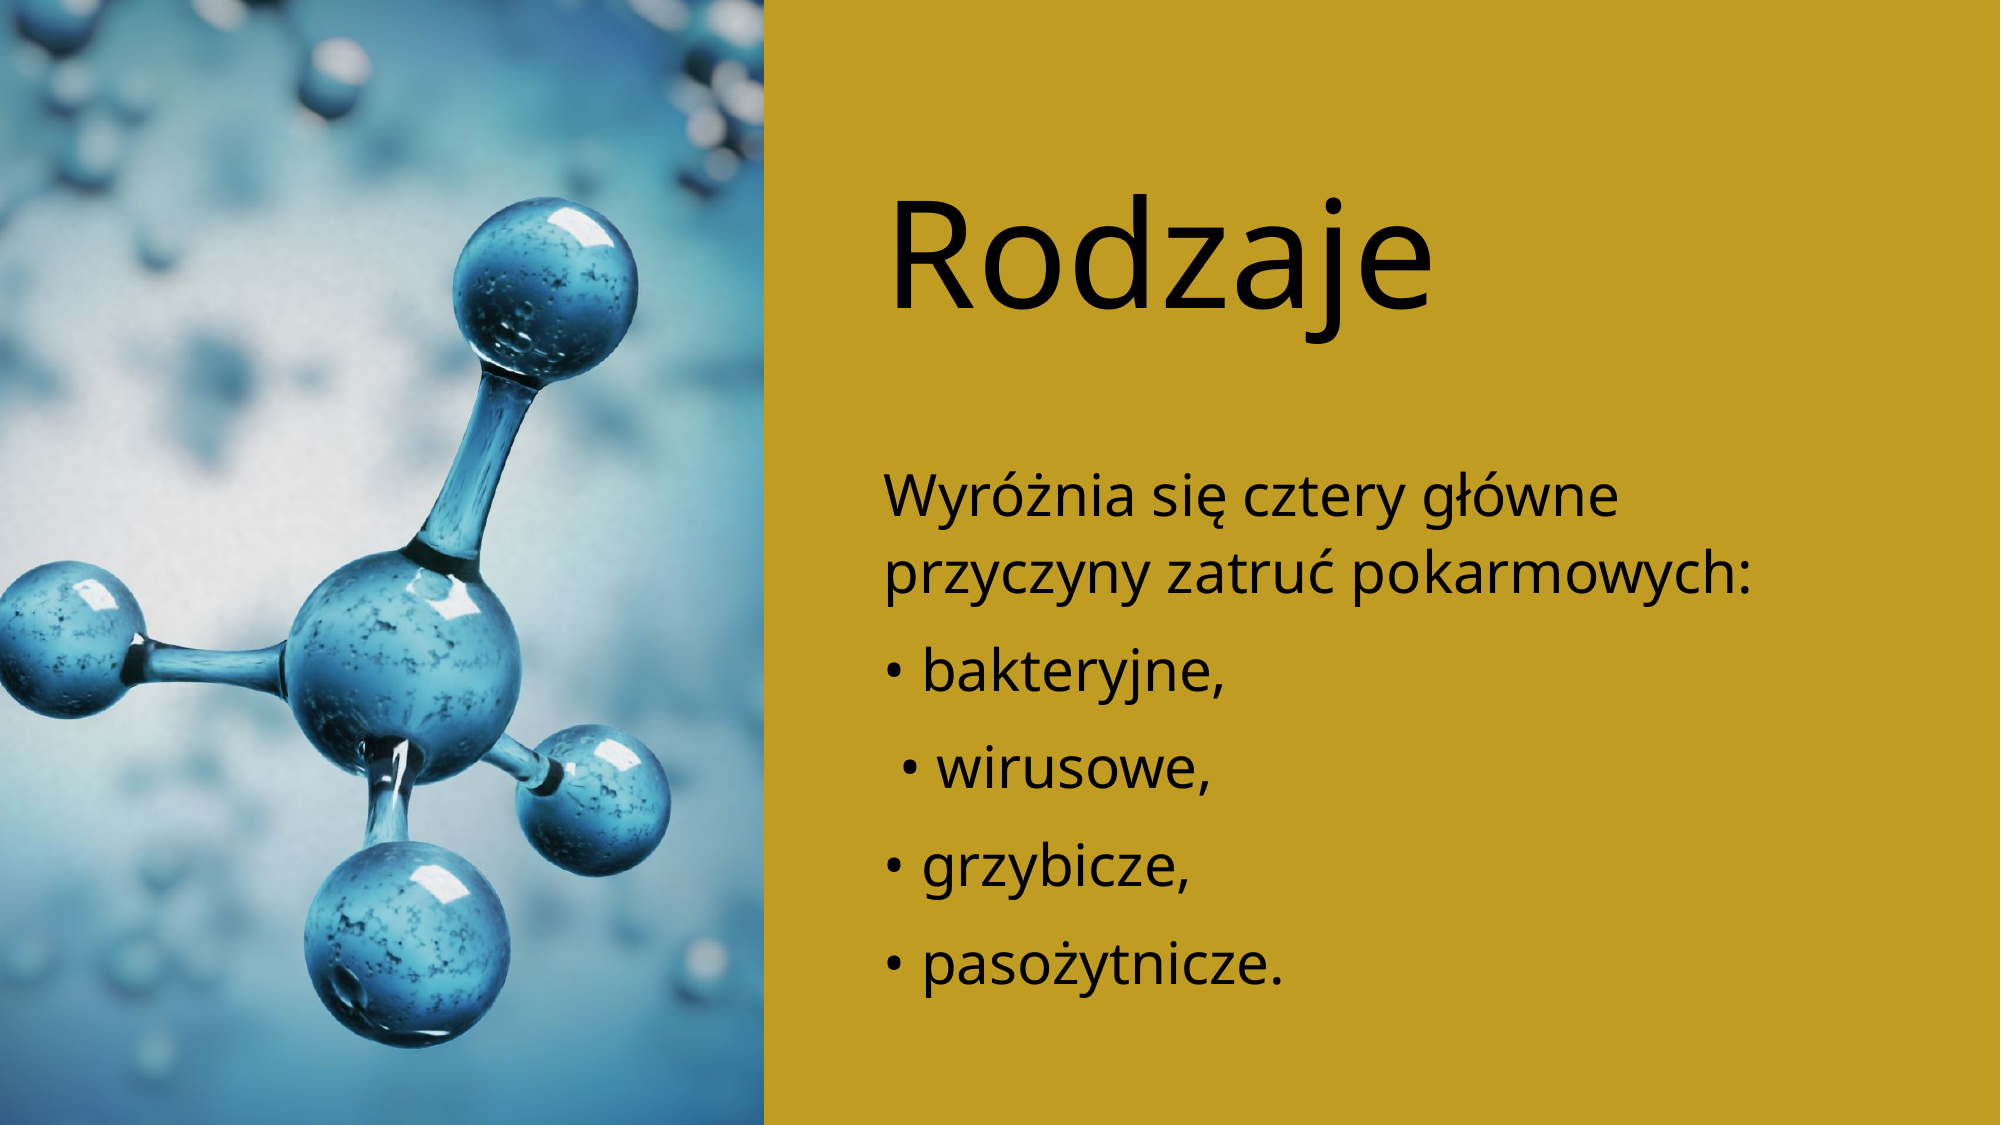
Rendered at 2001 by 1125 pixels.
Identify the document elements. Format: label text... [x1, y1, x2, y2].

picture [0, 0, 764, 1125]
text_box [764, 0, 2000, 1125]
title Rodzaje [869, 53, 1895, 347]
list Wyróżnia się cztery główne przyczyny zatruć pokarmowych: • bakteryjne, • wirusowe, • grzybicze, • pasożytnicze. [869, 443, 1895, 1016]
